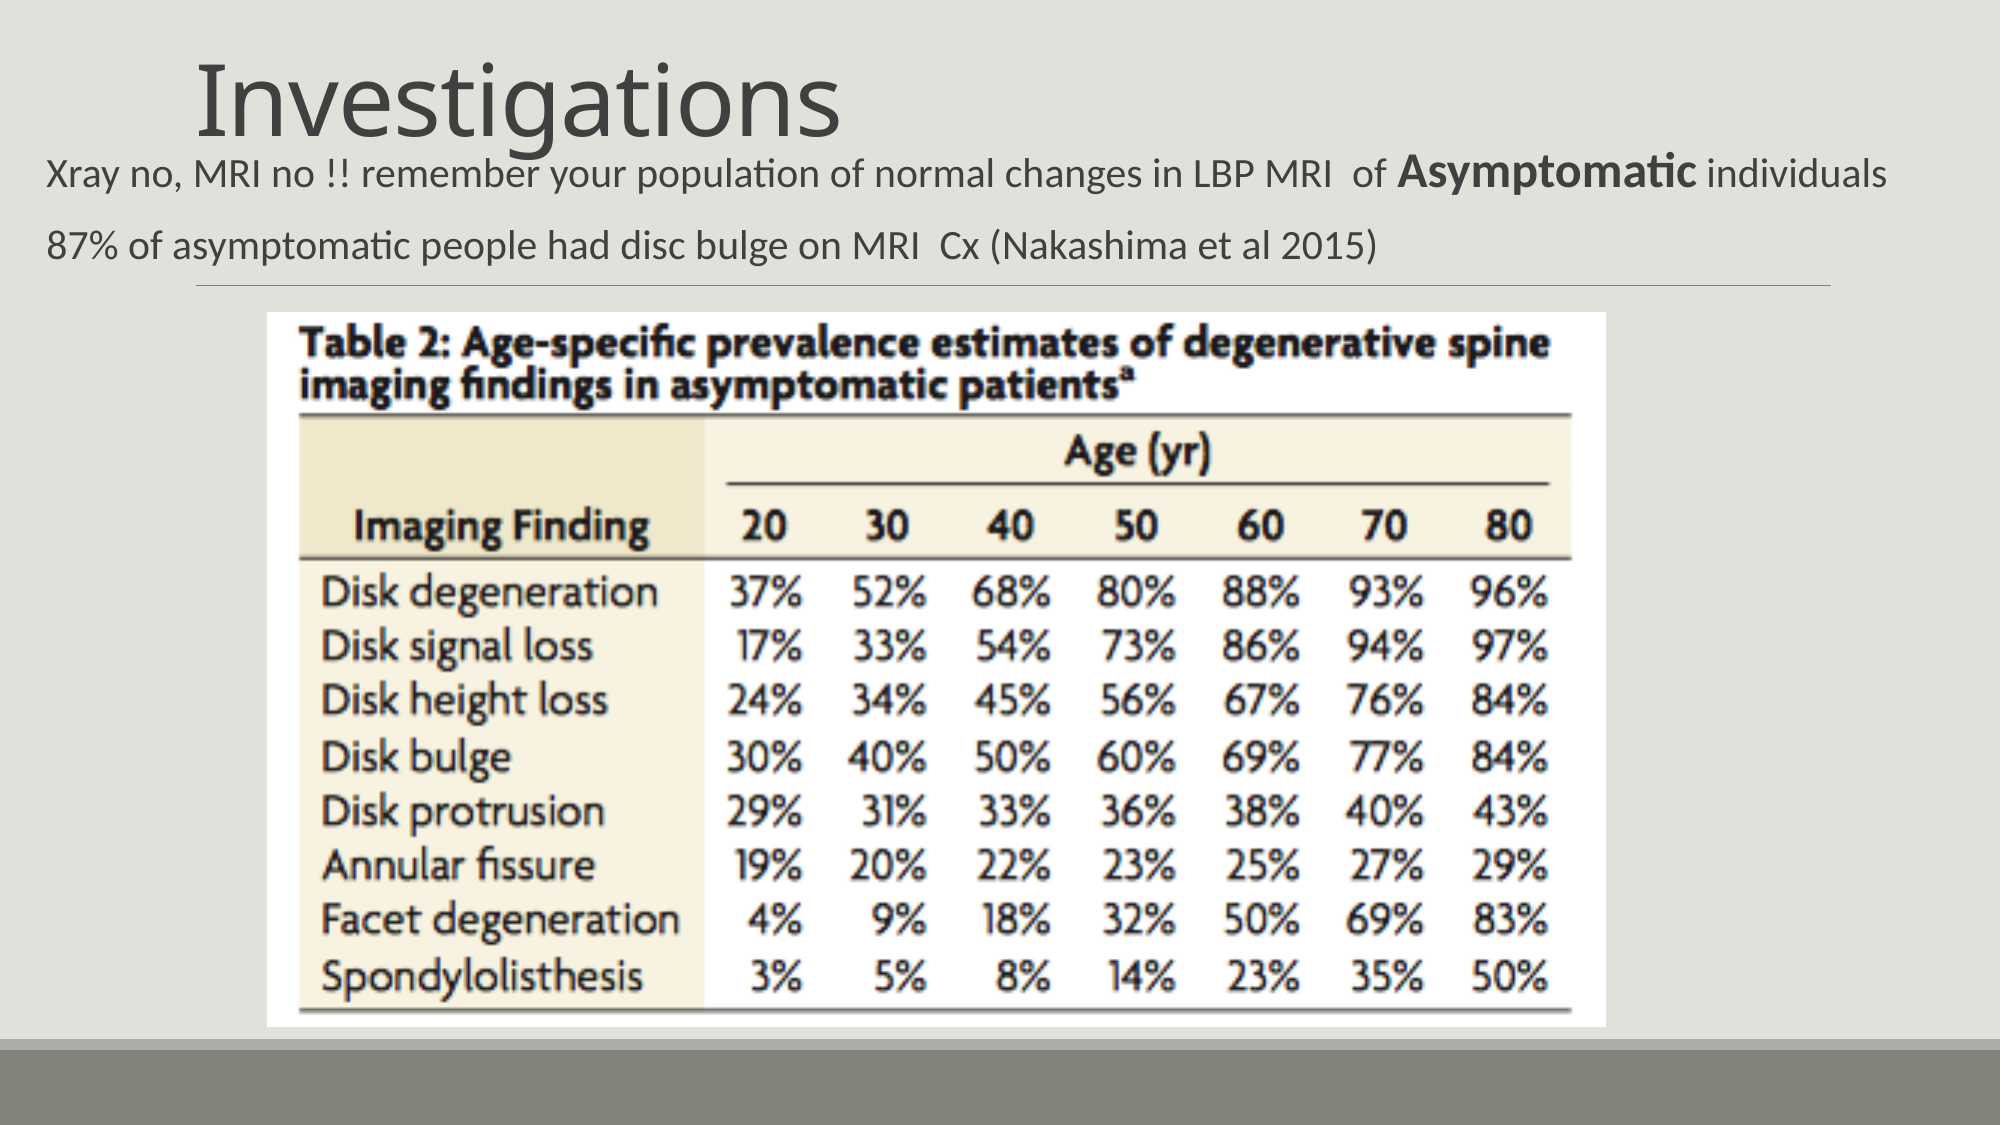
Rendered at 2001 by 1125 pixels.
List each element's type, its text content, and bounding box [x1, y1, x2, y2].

list Xray no, MRI no !! remember your population of normal changes in LBP MRI of Asymptomatic individuals 87% of asymptomatic people had disc bulge on MRI Cx (Nakashima et al 2015) [31, 137, 1981, 798]
title Investigations [180, 47, 1831, 137]
picture [267, 312, 1606, 1027]
